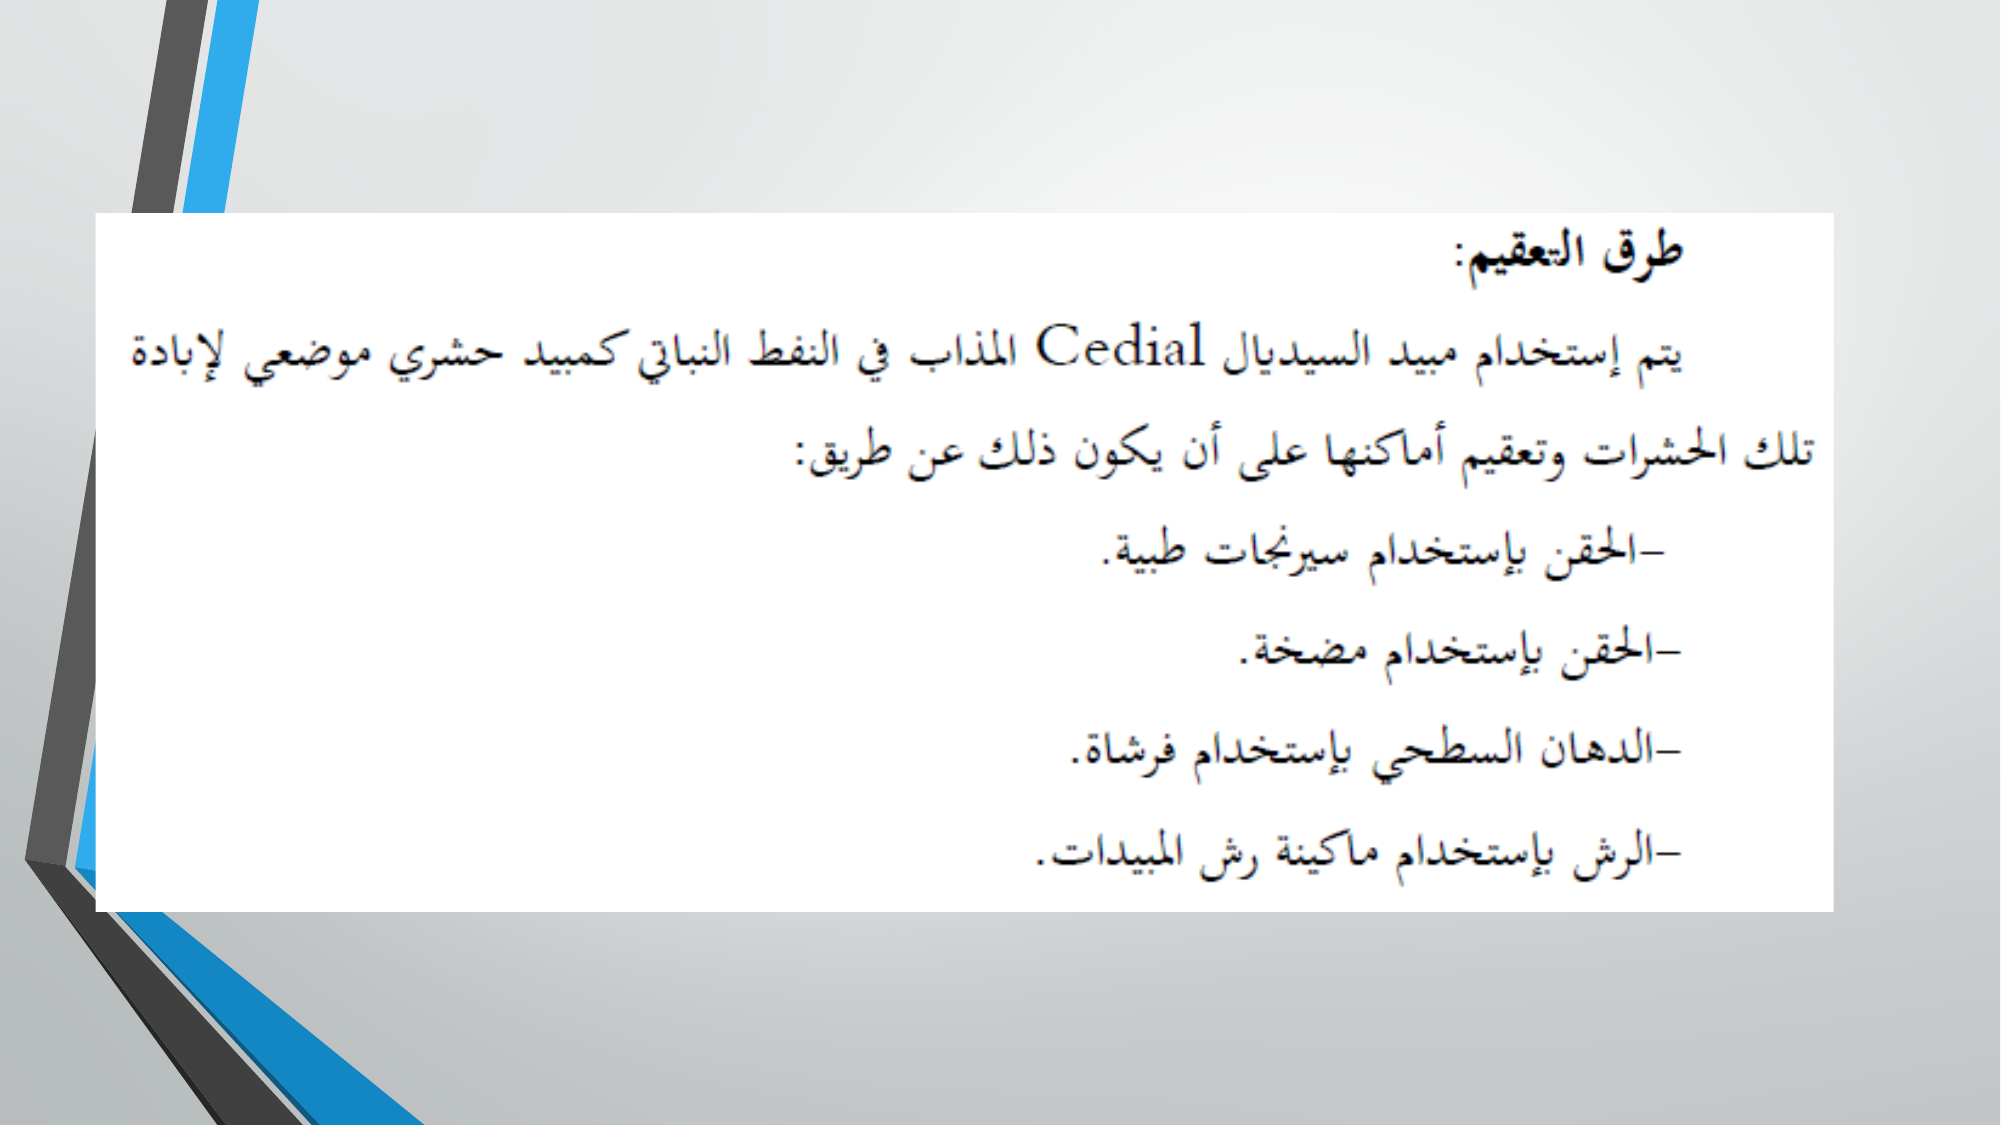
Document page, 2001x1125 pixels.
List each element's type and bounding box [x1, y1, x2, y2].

picture [95, 213, 1834, 912]
